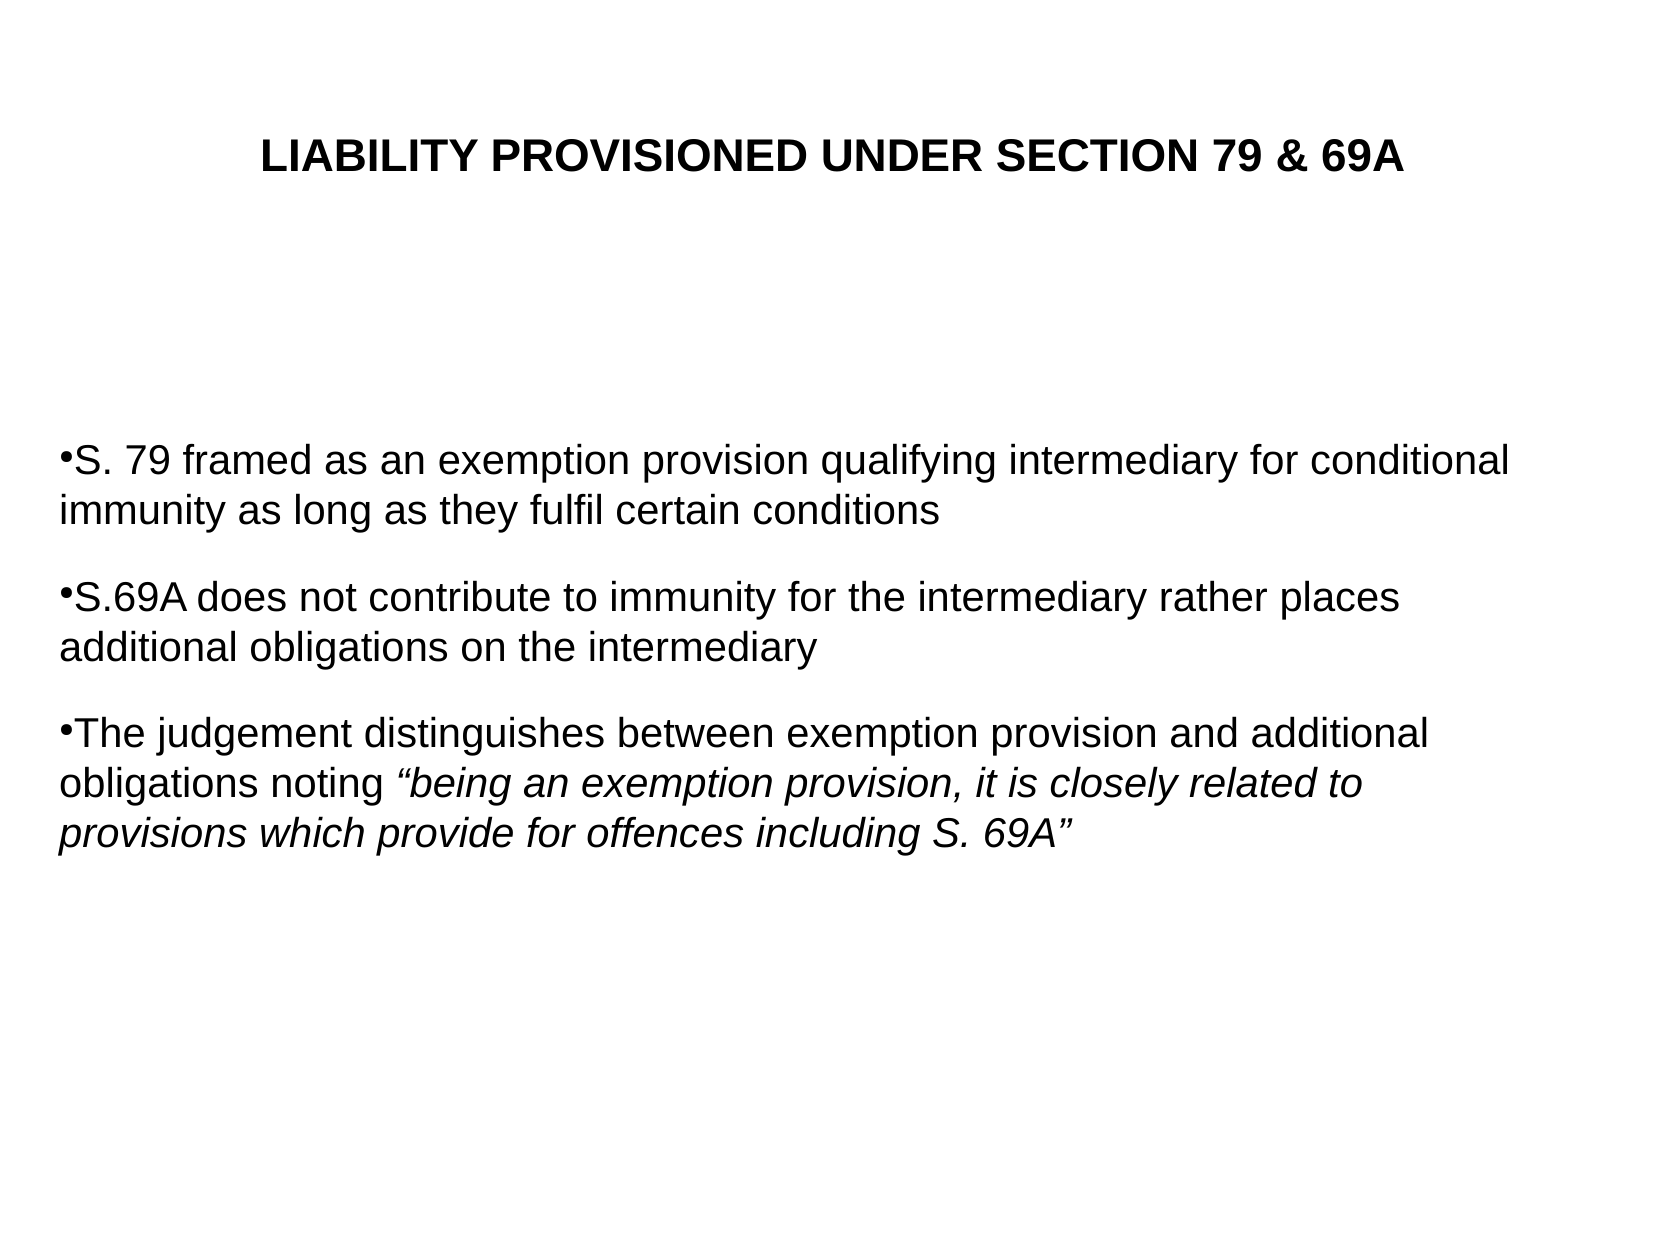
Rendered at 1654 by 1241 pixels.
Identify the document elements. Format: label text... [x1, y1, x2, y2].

subtitle S. 79 framed as an exemption provision qualifying intermediary for conditional immunity as long as they fulfil certain conditions S.69A does not contribute to immunity for the intermediary rather places additional obligations on the intermediary The judgement distinguishes between exemption provision and additional obligations noting “being an exemption provision, it is closely related to provisions which provide for offences including S. 69A” [59, 284, 1548, 1004]
title LIABILITY PROVISIONED UNDER SECTION 79 & 69A [82, 49, 1571, 257]
